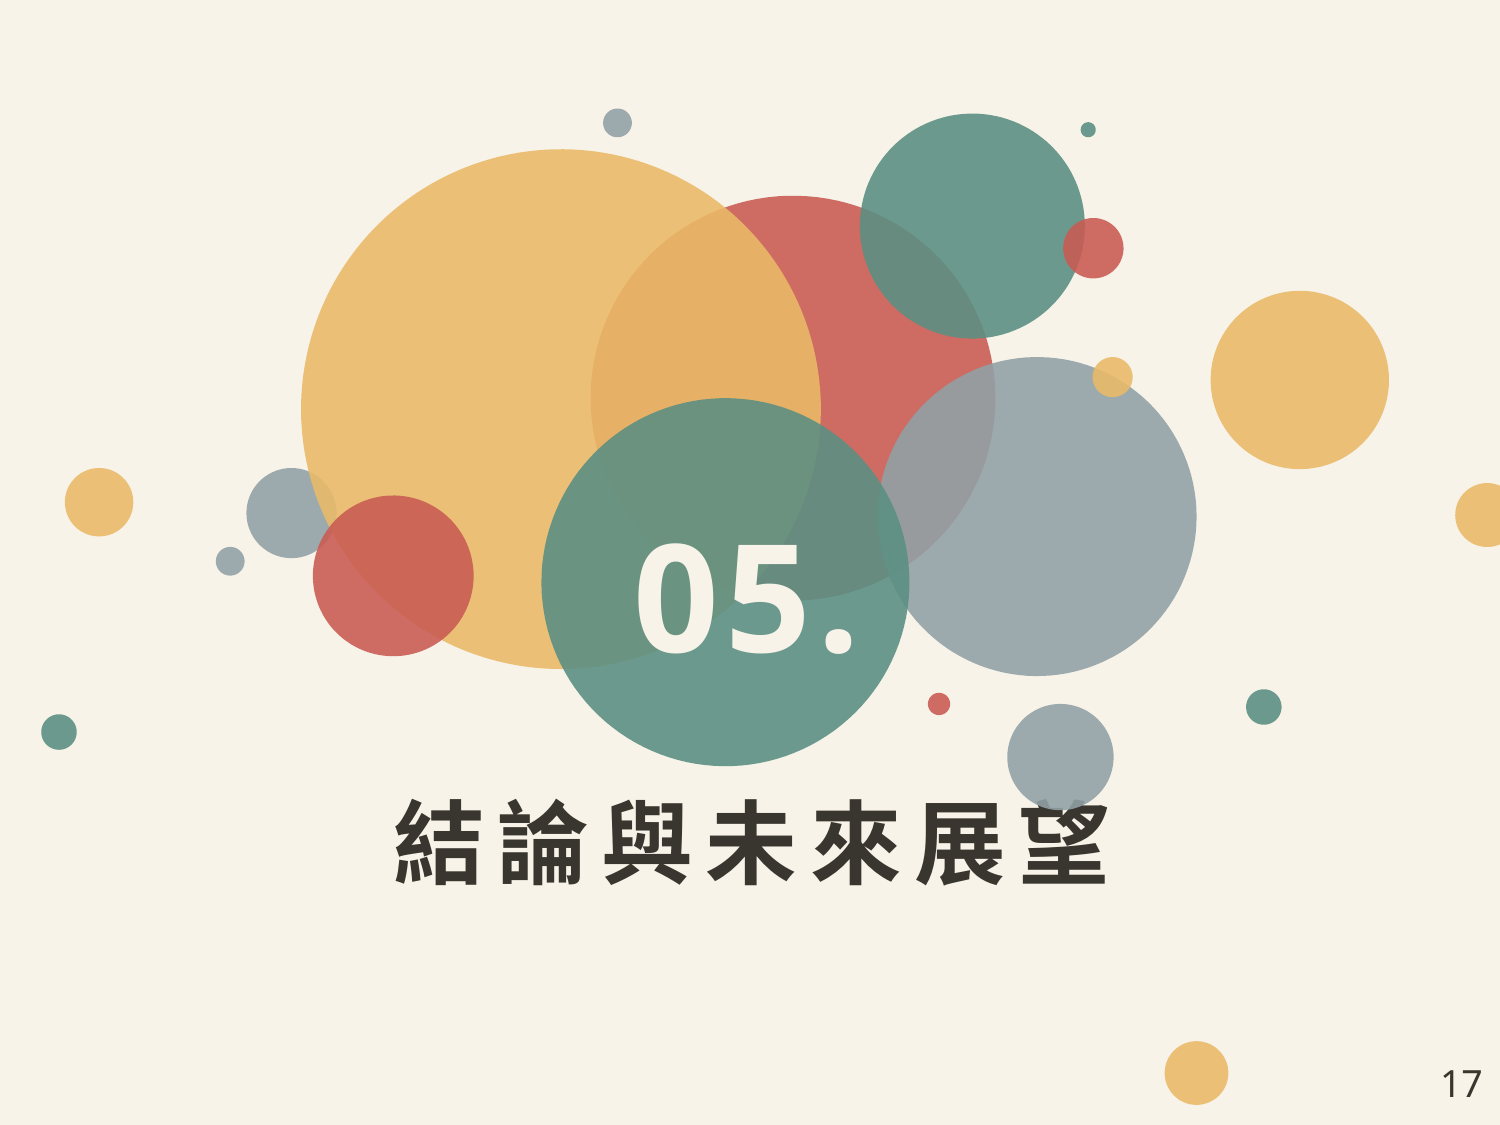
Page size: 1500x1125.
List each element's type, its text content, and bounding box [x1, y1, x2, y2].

text_box 結論與未來展望 [378, 779, 1126, 904]
text_box [246, 113, 1197, 767]
text_box [1210, 290, 1389, 470]
text_box [1455, 483, 1500, 547]
text_box [1080, 122, 1096, 138]
text_box 結論與未來展望 [1072, 818, 1085, 830]
text_box [1164, 1041, 1229, 1105]
text_box [603, 108, 632, 138]
text_box 05. [619, 495, 876, 691]
text_box [41, 714, 77, 750]
text_box 17 [1425, 1052, 1500, 1113]
text_box [1007, 703, 1114, 811]
text_box [1246, 689, 1282, 725]
text_box [927, 692, 951, 716]
text_box [64, 468, 134, 537]
text_box [215, 546, 245, 576]
